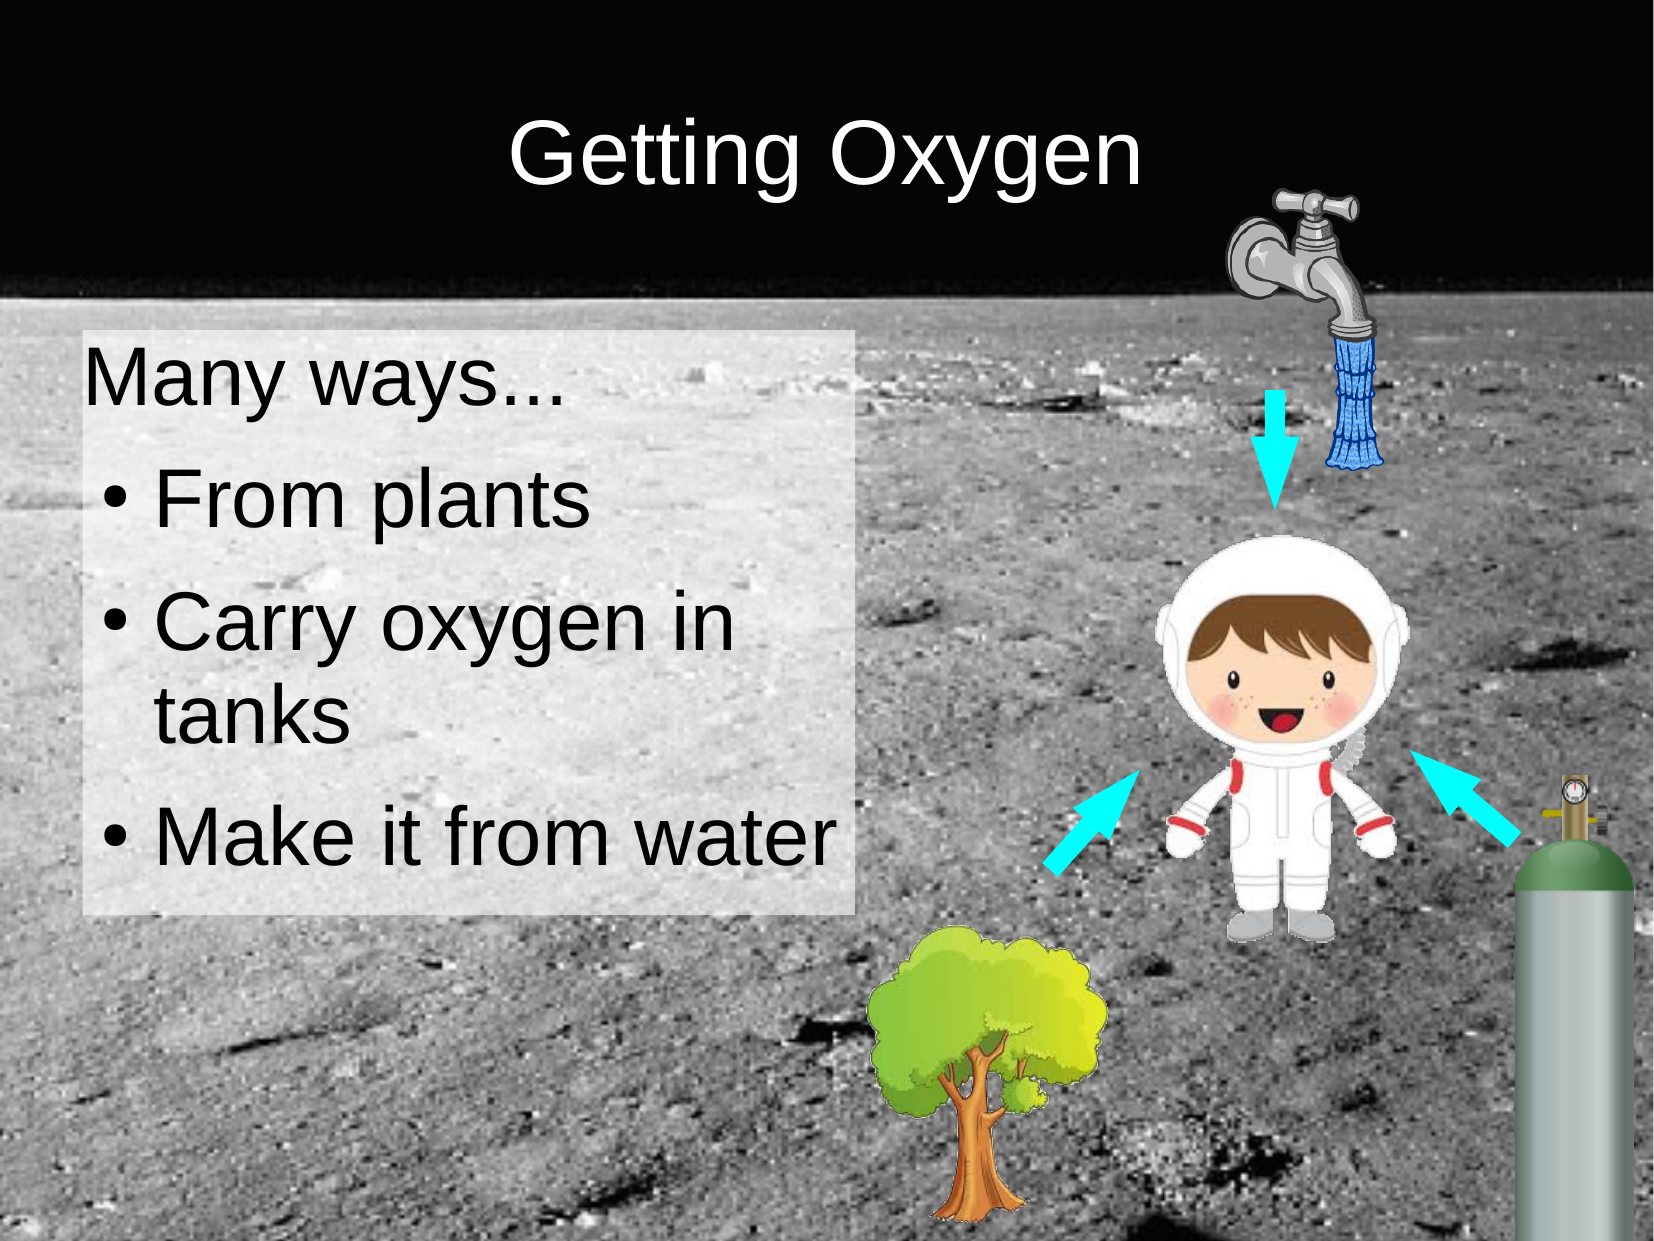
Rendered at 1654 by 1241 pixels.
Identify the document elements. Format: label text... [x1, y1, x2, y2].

picture [0, 0, 1654, 1241]
list Many ways... From plants Carry oxygen in tanks Make it from water [82, 330, 856, 916]
title Getting Oxygen [82, 49, 1571, 257]
